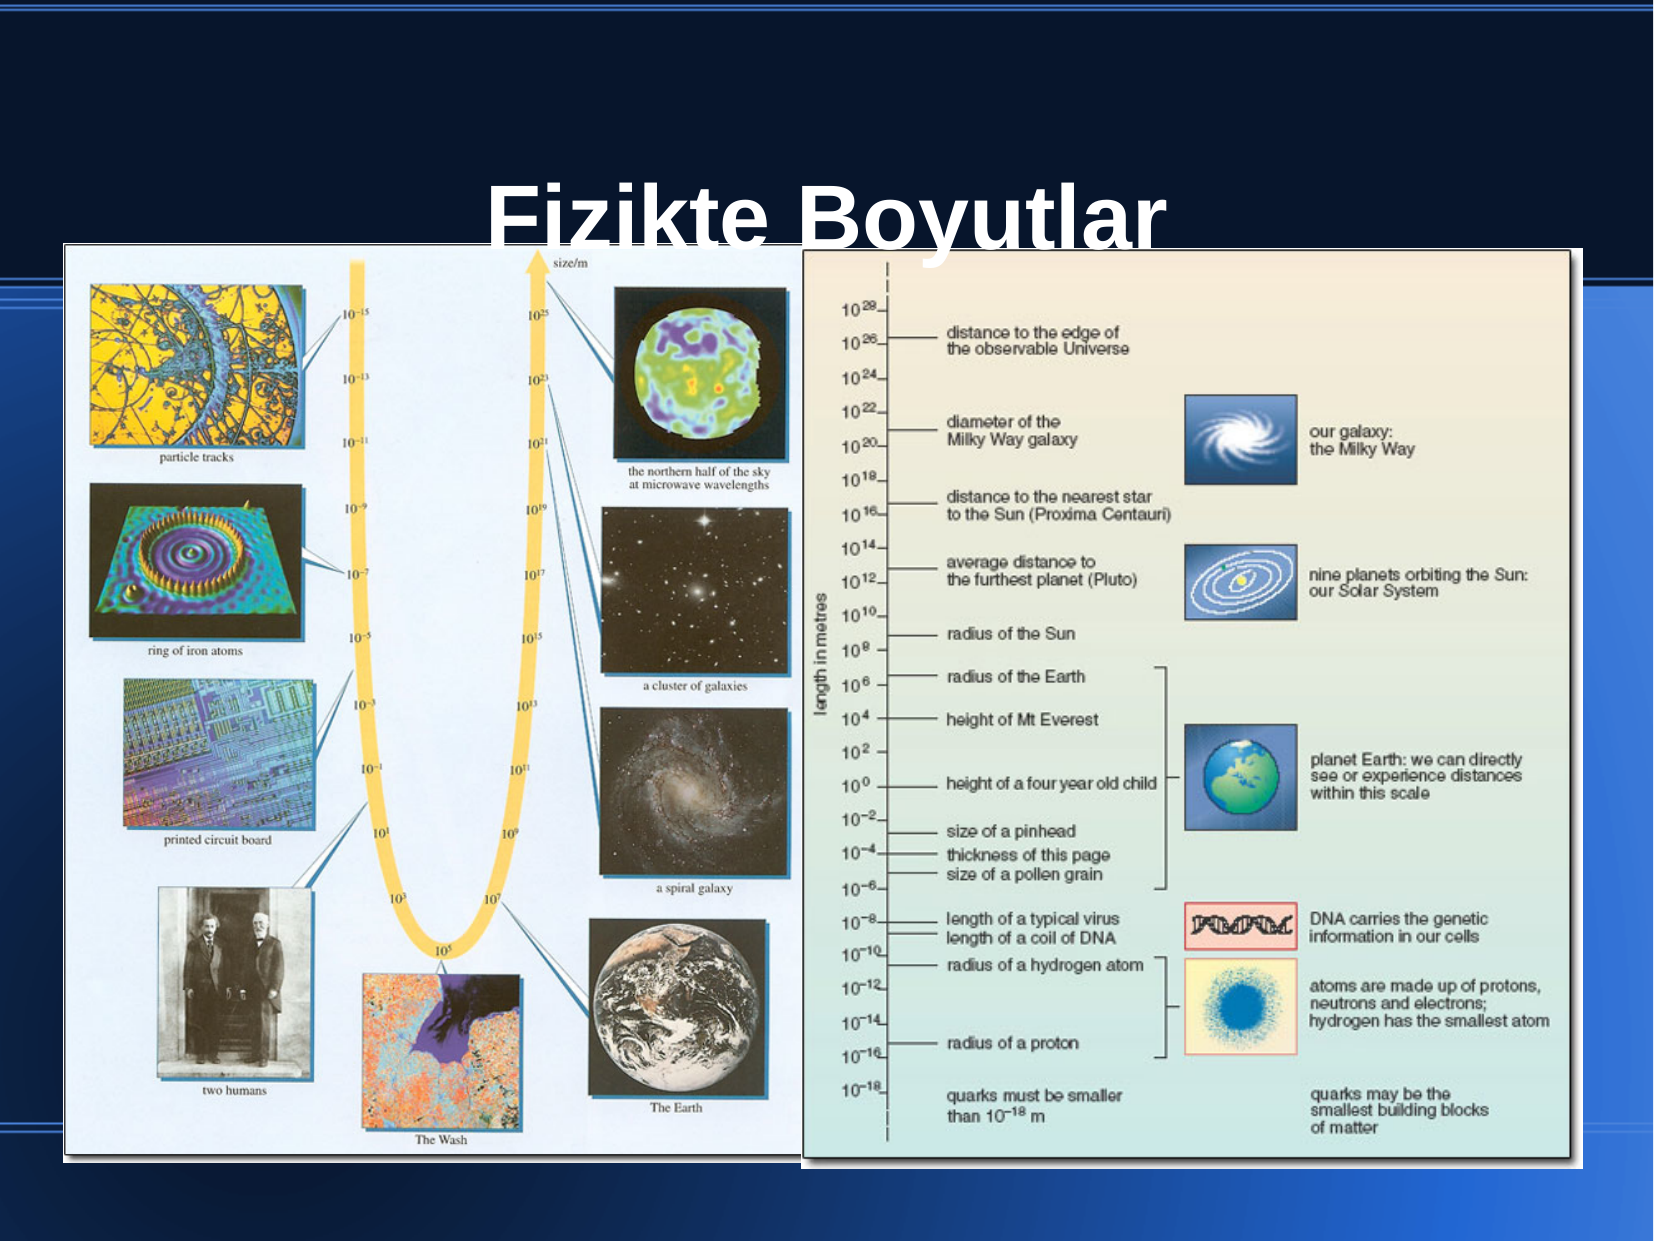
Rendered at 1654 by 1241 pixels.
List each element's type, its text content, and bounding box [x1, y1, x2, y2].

picture [0, 0, 1654, 1241]
title Fizikte Boyutlar [121, 114, 1534, 322]
